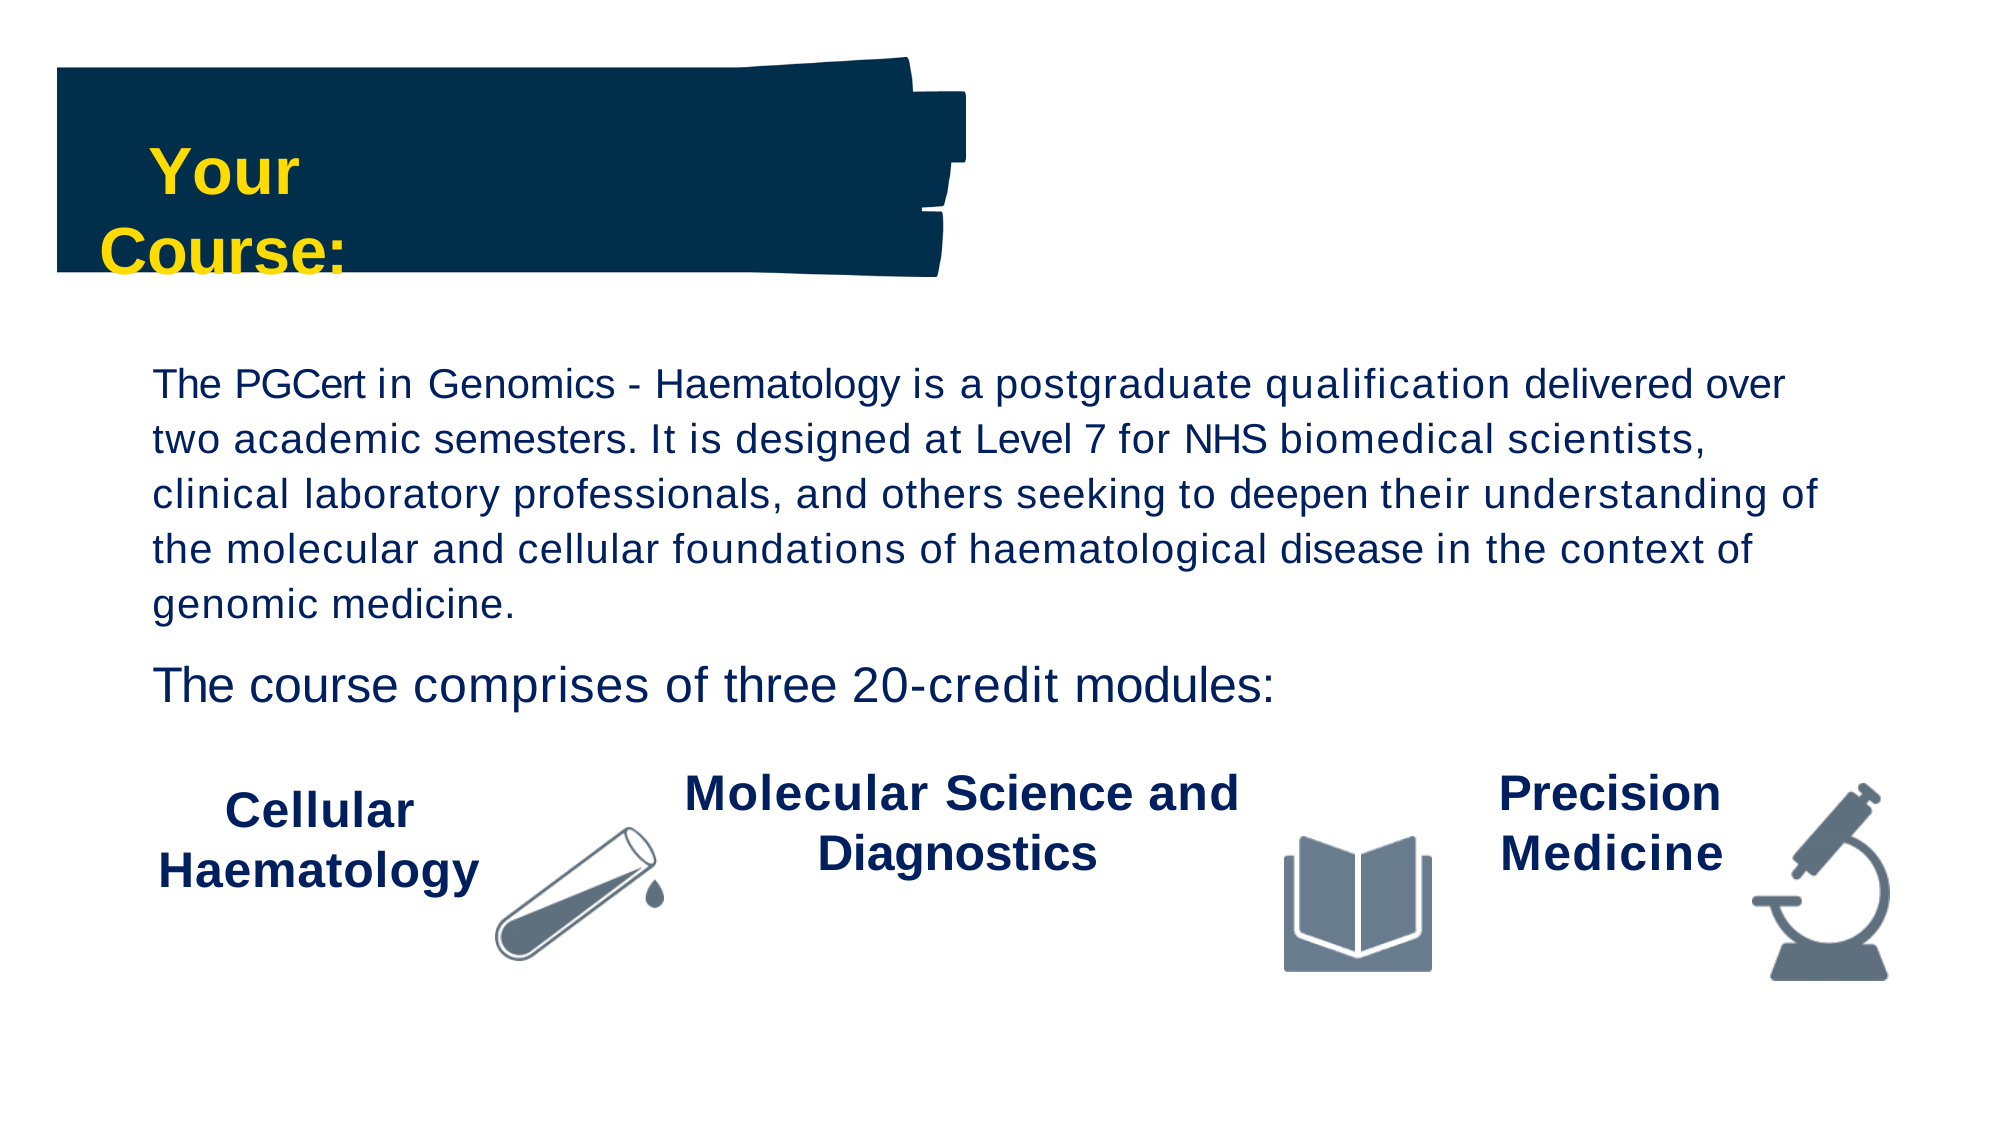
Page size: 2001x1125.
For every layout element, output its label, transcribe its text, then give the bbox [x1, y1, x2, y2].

picture [1281, 827, 1435, 981]
picture [495, 827, 664, 961]
text_box The PGCert in Genomics - Haematology is a postgraduate qualification delivered over two academic semesters. It is designed at Level 7 for NHS biomedical scientists, clinical laboratory professionals, and others seeking to deepen their understanding of the molecular and cellular foundations of haematological disease in the context of genomic medicine. The course comprises of three 20-credit modules: [150, 349, 1850, 715]
title Your Course: [97, 125, 519, 211]
picture [1752, 783, 1890, 981]
picture [57, 57, 966, 277]
text_box Cellular Haematology [156, 775, 489, 900]
text_box Molecular Science and Diagnostics [682, 758, 1249, 883]
text_box Precision Medicine [1496, 758, 1732, 883]
